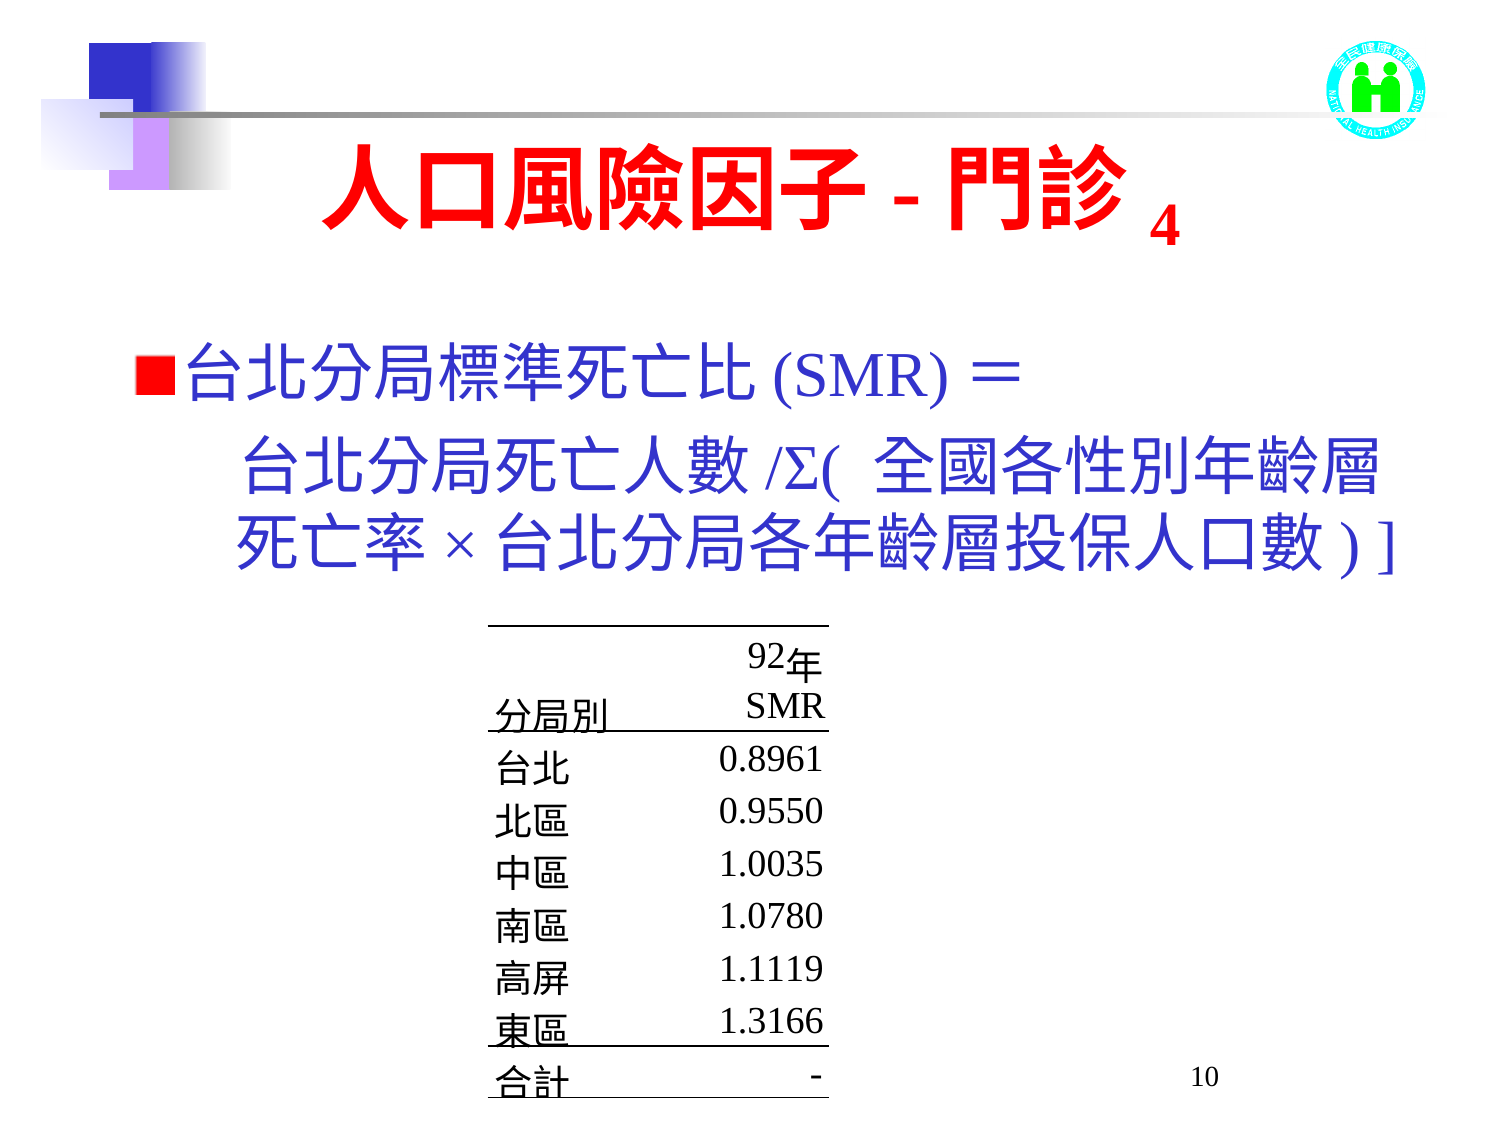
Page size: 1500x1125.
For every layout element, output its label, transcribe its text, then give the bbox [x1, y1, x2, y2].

list 台北分局標準死亡比(SMR)＝ 台北分局死亡人數/Σ( 全國各性別年齡層死亡率×台北分局各年齡層投保人口數) ] [112, 324, 1426, 613]
chart [487, 624, 832, 1100]
text_box [1175, 1050, 1488, 1125]
title 人口風險因子-門診4 [112, 99, 1388, 288]
